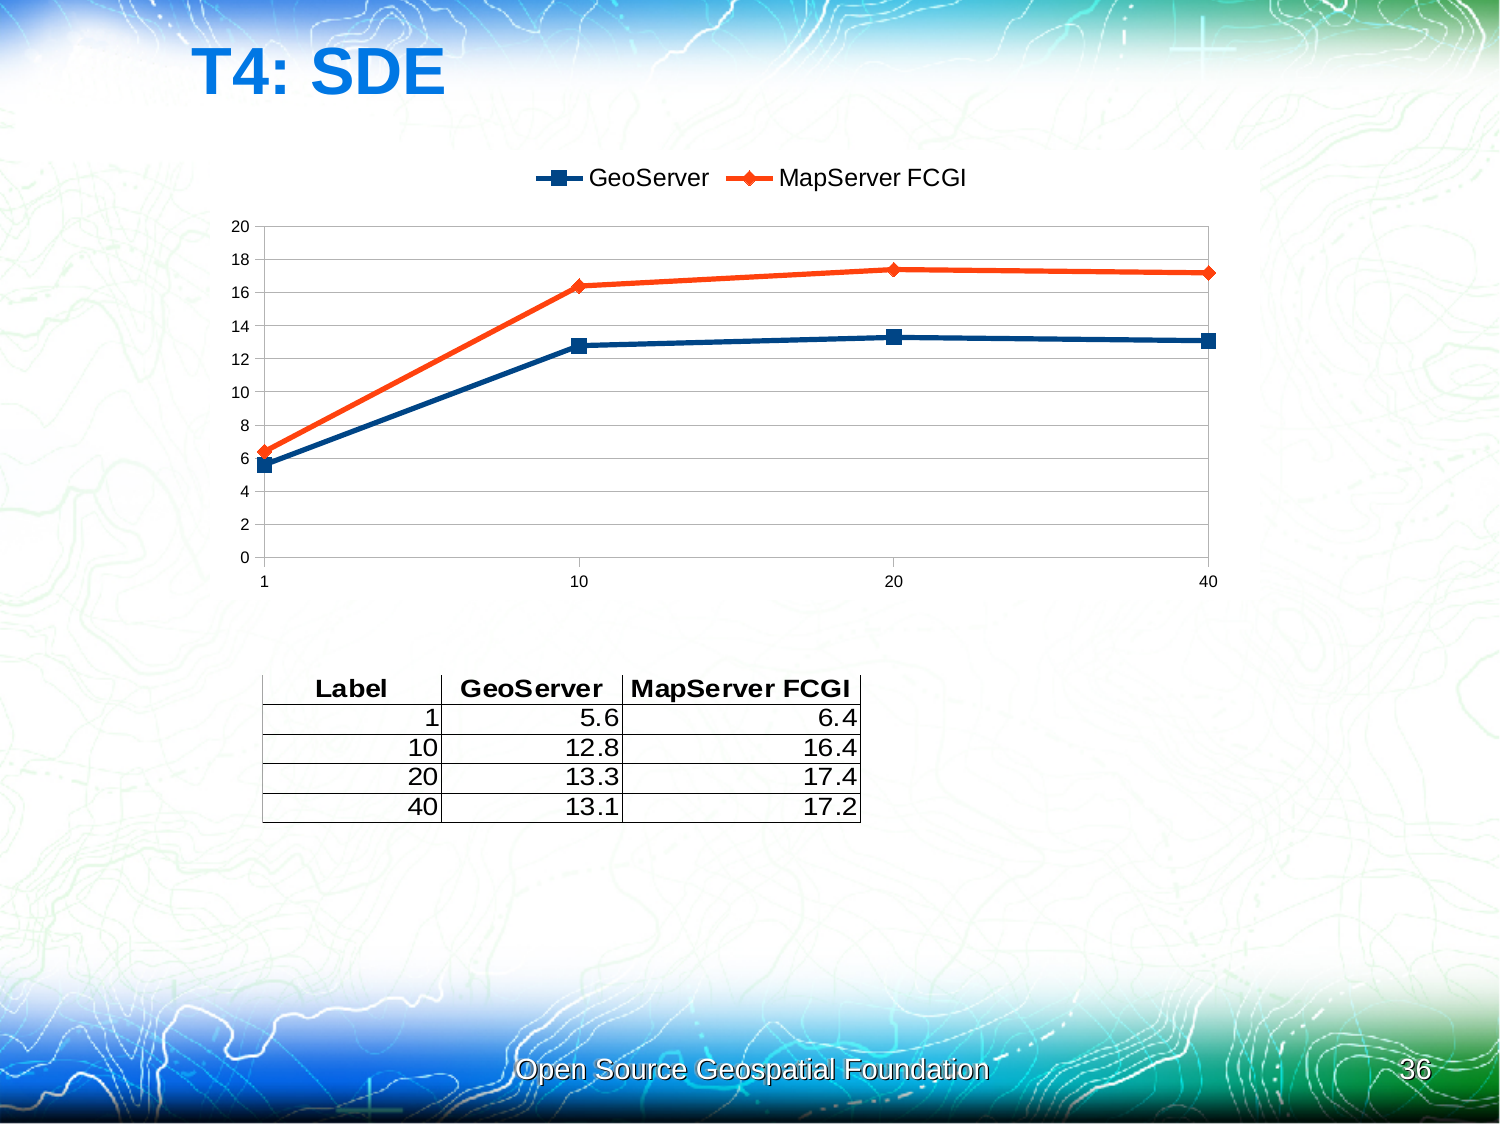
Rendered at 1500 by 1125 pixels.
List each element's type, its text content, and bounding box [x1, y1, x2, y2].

chart [262, 675, 863, 826]
title T4: SDE [177, 20, 1477, 122]
picture [0, 0, 1500, 1125]
chart [210, 149, 1261, 601]
